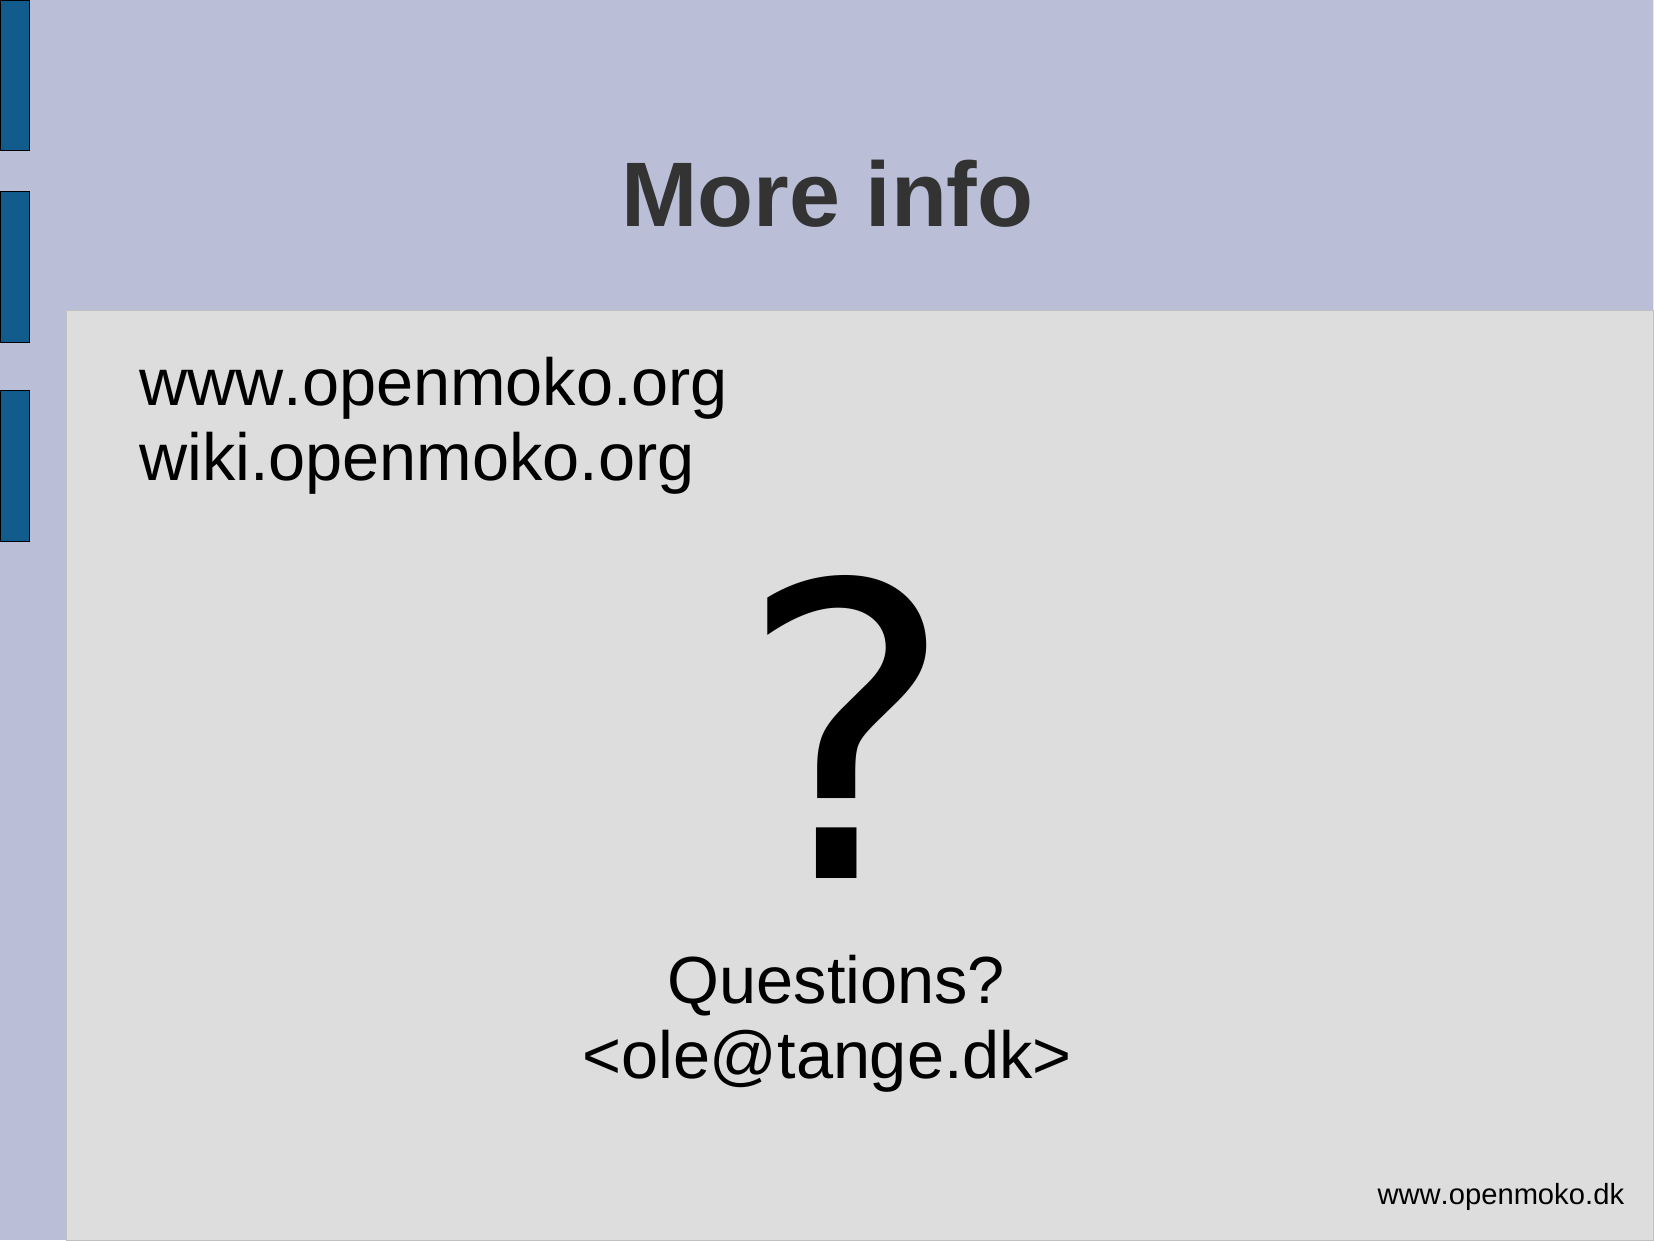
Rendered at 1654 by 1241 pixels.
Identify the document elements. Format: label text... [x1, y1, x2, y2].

list www.openmoko.org wiki.openmoko.org Questions? <ole@tange.dk> [121, 344, 1534, 1127]
title More info [121, 91, 1534, 299]
text_box ? [738, 499, 1066, 975]
